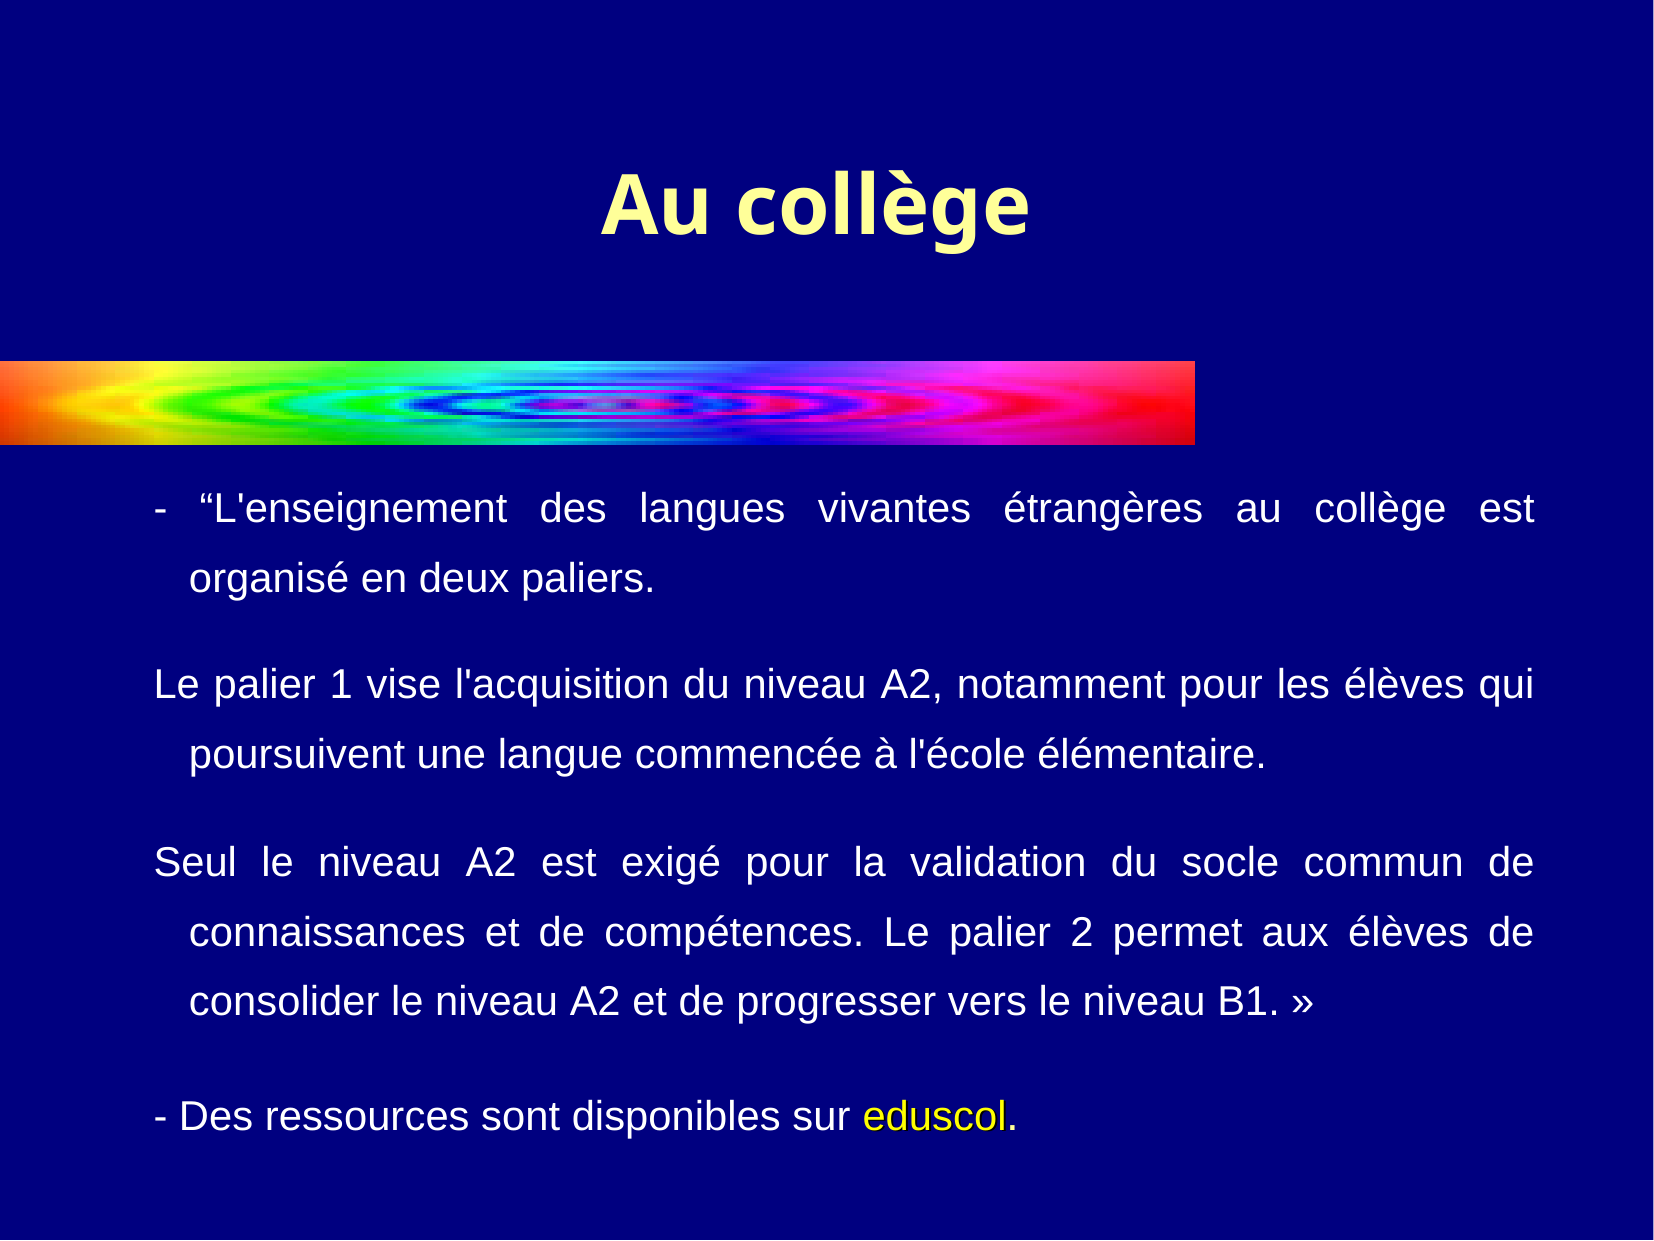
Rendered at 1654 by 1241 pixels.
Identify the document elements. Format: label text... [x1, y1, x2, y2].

subtitle - “L'enseignement des langues vivantes étrangères au collège est organisé en deux paliers. Le palier 1 vise l'acquisition du niveau A2, notamment pour les élèves qui poursuivent une langue commencée à l'école élémentaire. Seul le niveau A2 est exigé pour la validation du socle commun de connaissances et de compétences. Le palier 2 permet aux élèves de consolider le niveau A2 et de progresser vers le niveau B1. » - Des ressources sont disponibles sur eduscol. [118, 442, 1536, 1159]
picture [0, 361, 1195, 445]
title Au collège [121, 98, 1534, 307]
